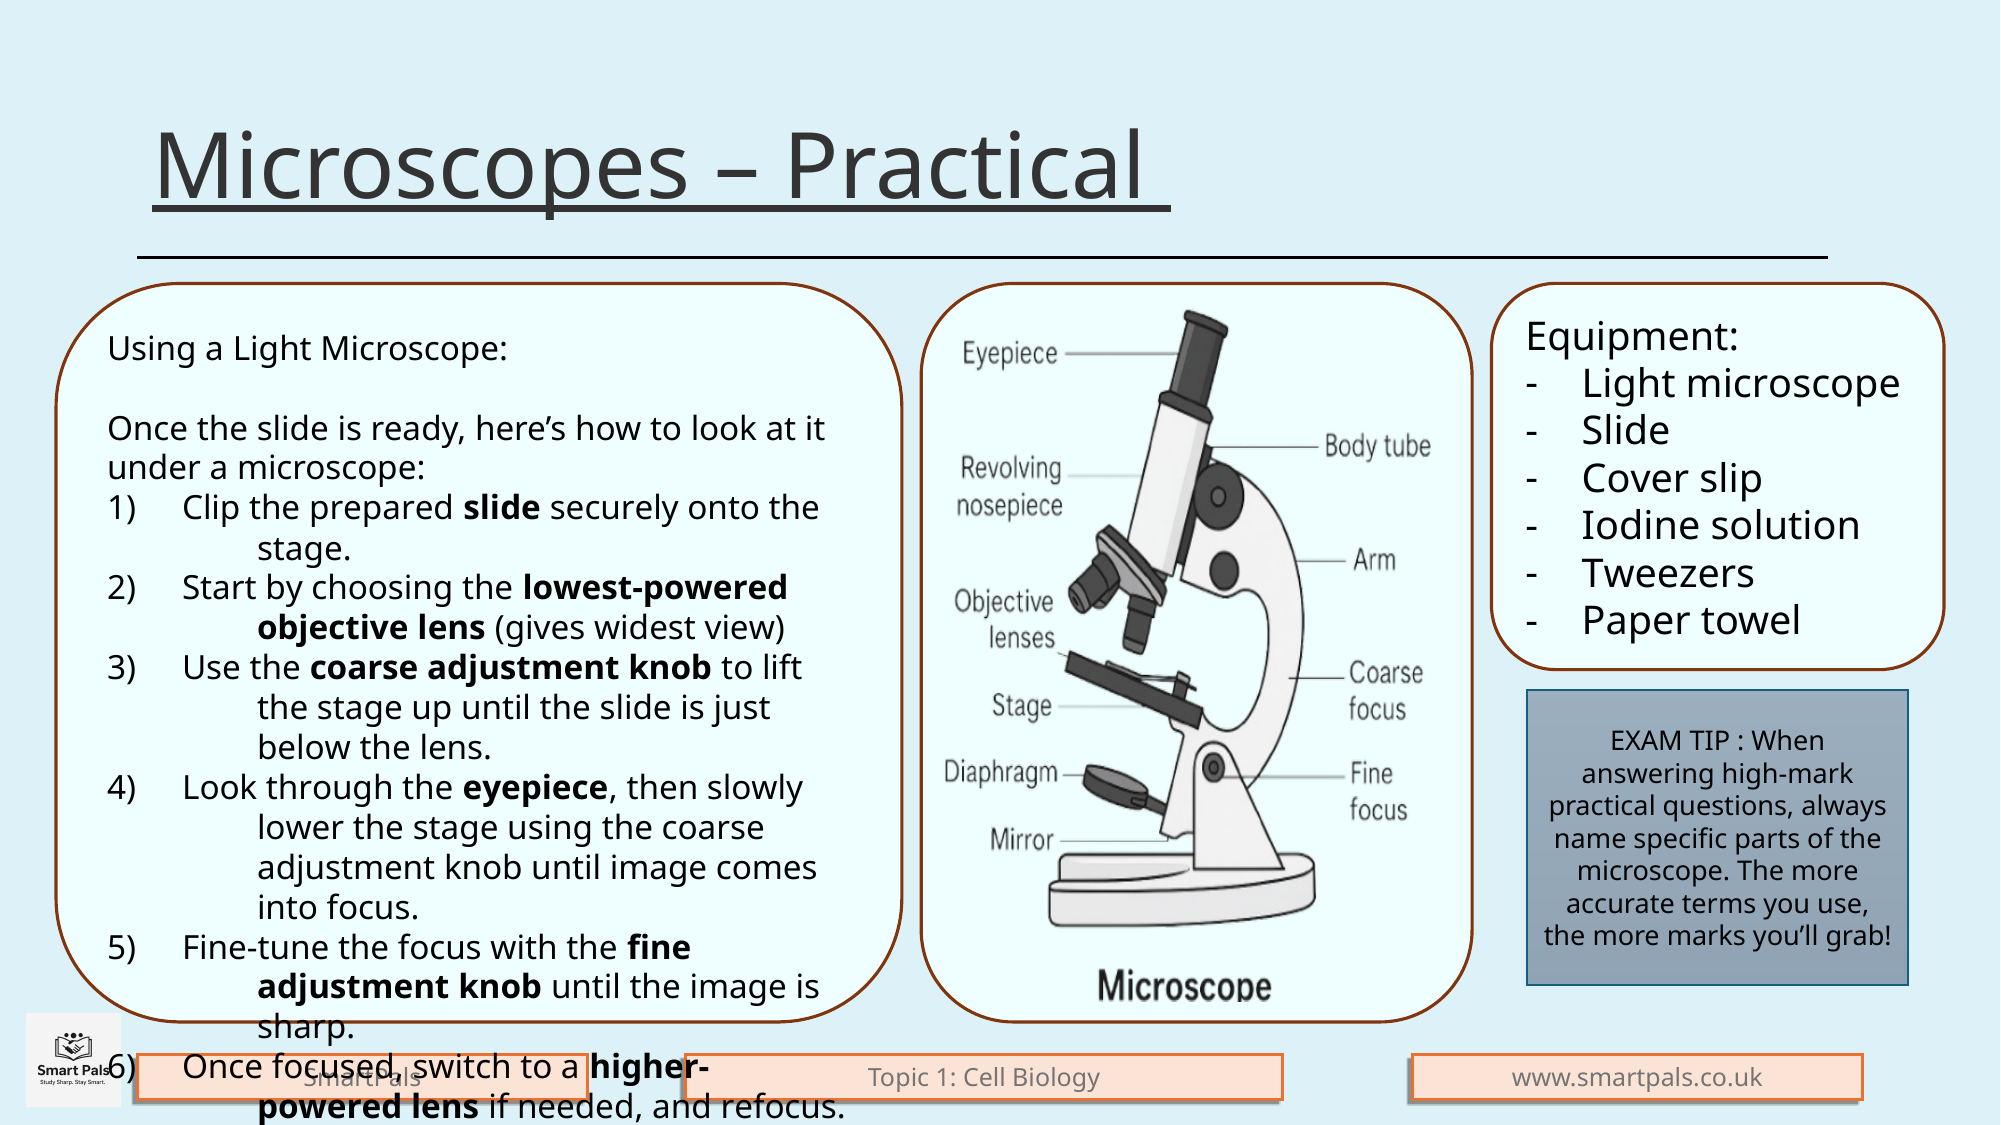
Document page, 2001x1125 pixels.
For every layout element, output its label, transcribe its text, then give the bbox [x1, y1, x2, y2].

text_box [961, 283, 1432, 299]
title Microscopes – Practical [137, 59, 1863, 278]
text_box Using a Light Microscope: Once the slide is ready, here’s how to look at it under a microscope: Clip the prepared slide securely onto the stage. Start by choosing the lowest-powered objective lens (gives widest view) Use the coarse adjustment knob to lift the stage up until the slide is just below the lens. Look through the eyepiece, then slowly lower the stage using the coarse adjustment knob until image comes into focus. Fine-tune the focus with the fine adjustment knob until the image is sharp. Once focused, switch to a higher-powered lens if needed, and refocus. [56, 283, 902, 1022]
text_box [1447, 312, 1473, 994]
text_box [955, 1002, 1438, 1022]
text_box EXAM TIP : When answering high-mark practical questions, always name specific parts of the microscope. The more accurate terms you use, the more marks you’ll grab! [1527, 690, 1908, 985]
picture [921, 299, 1447, 1002]
text_box Equipment: Light microscope Slide Cover slip Iodine solution Tweezers Paper towel [1491, 283, 1945, 670]
